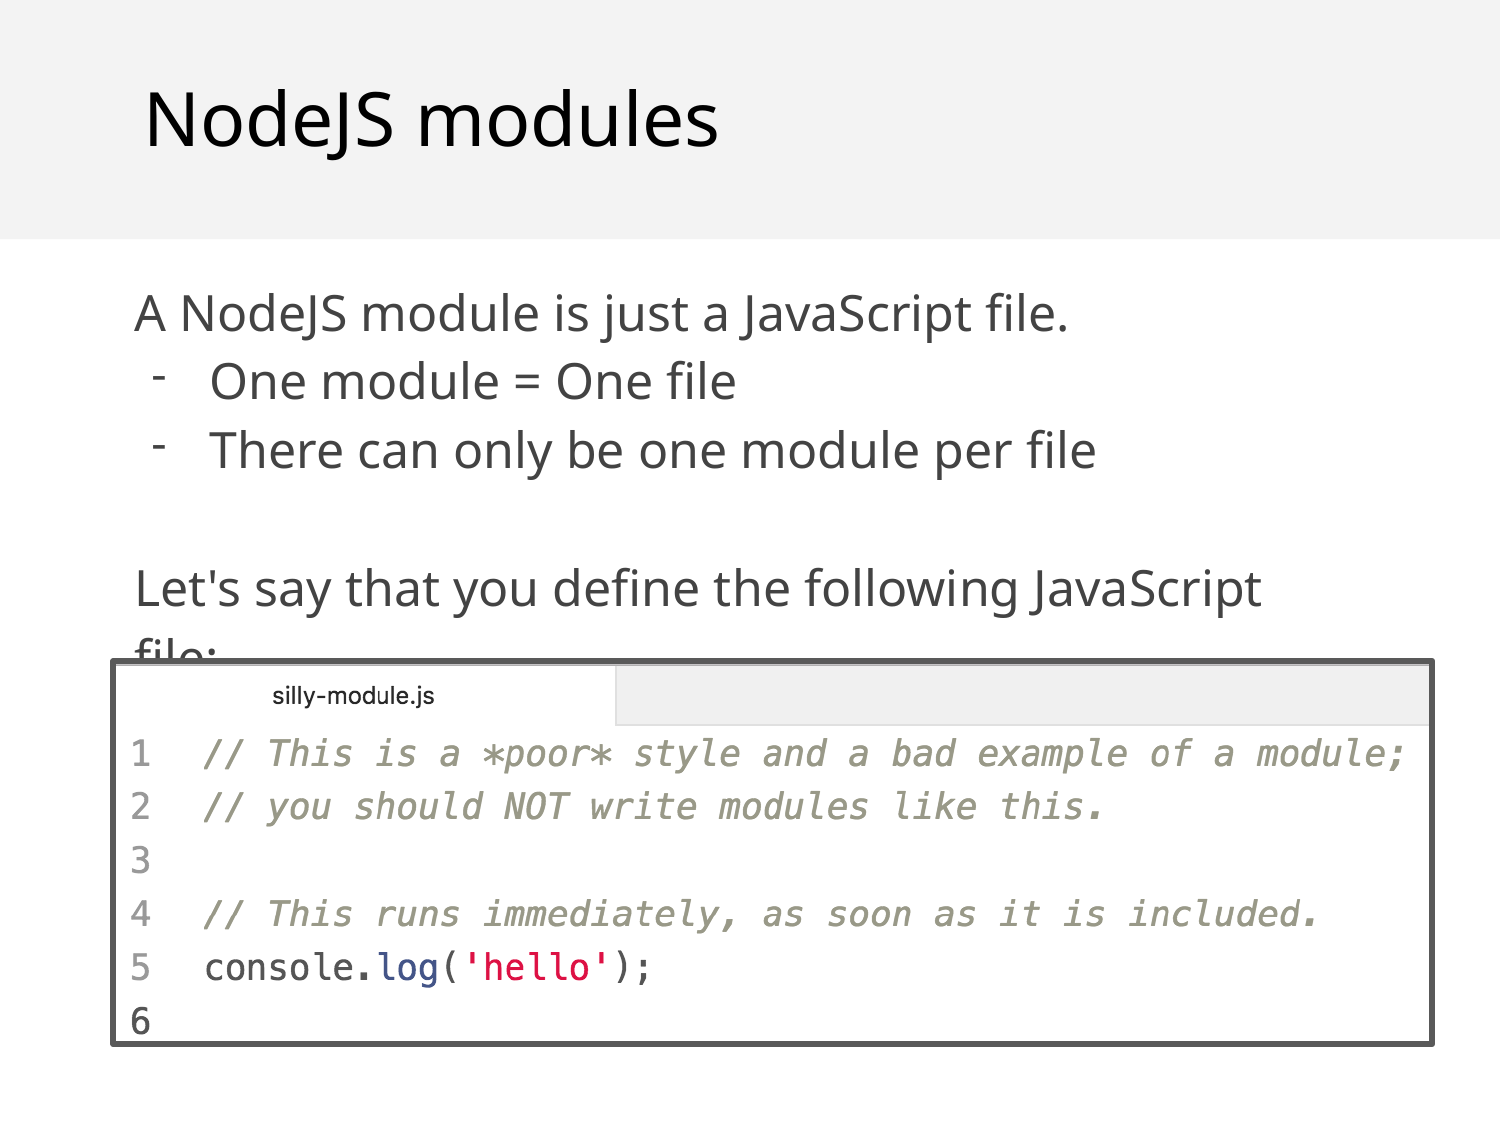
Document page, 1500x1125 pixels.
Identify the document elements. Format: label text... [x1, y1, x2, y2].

list A NodeJS module is just a JavaScript file. One module = One file There can only be one module per file Let's say that you define the following JavaScript file: [119, 257, 1363, 658]
list A NodeJS module is just a JavaScript file. One module = One file There can only be one module per file Let's say that you define the following JavaScript file: [119, 1047, 1363, 1054]
picture [116, 664, 1430, 1041]
title NodeJS modules [128, 56, 1372, 183]
